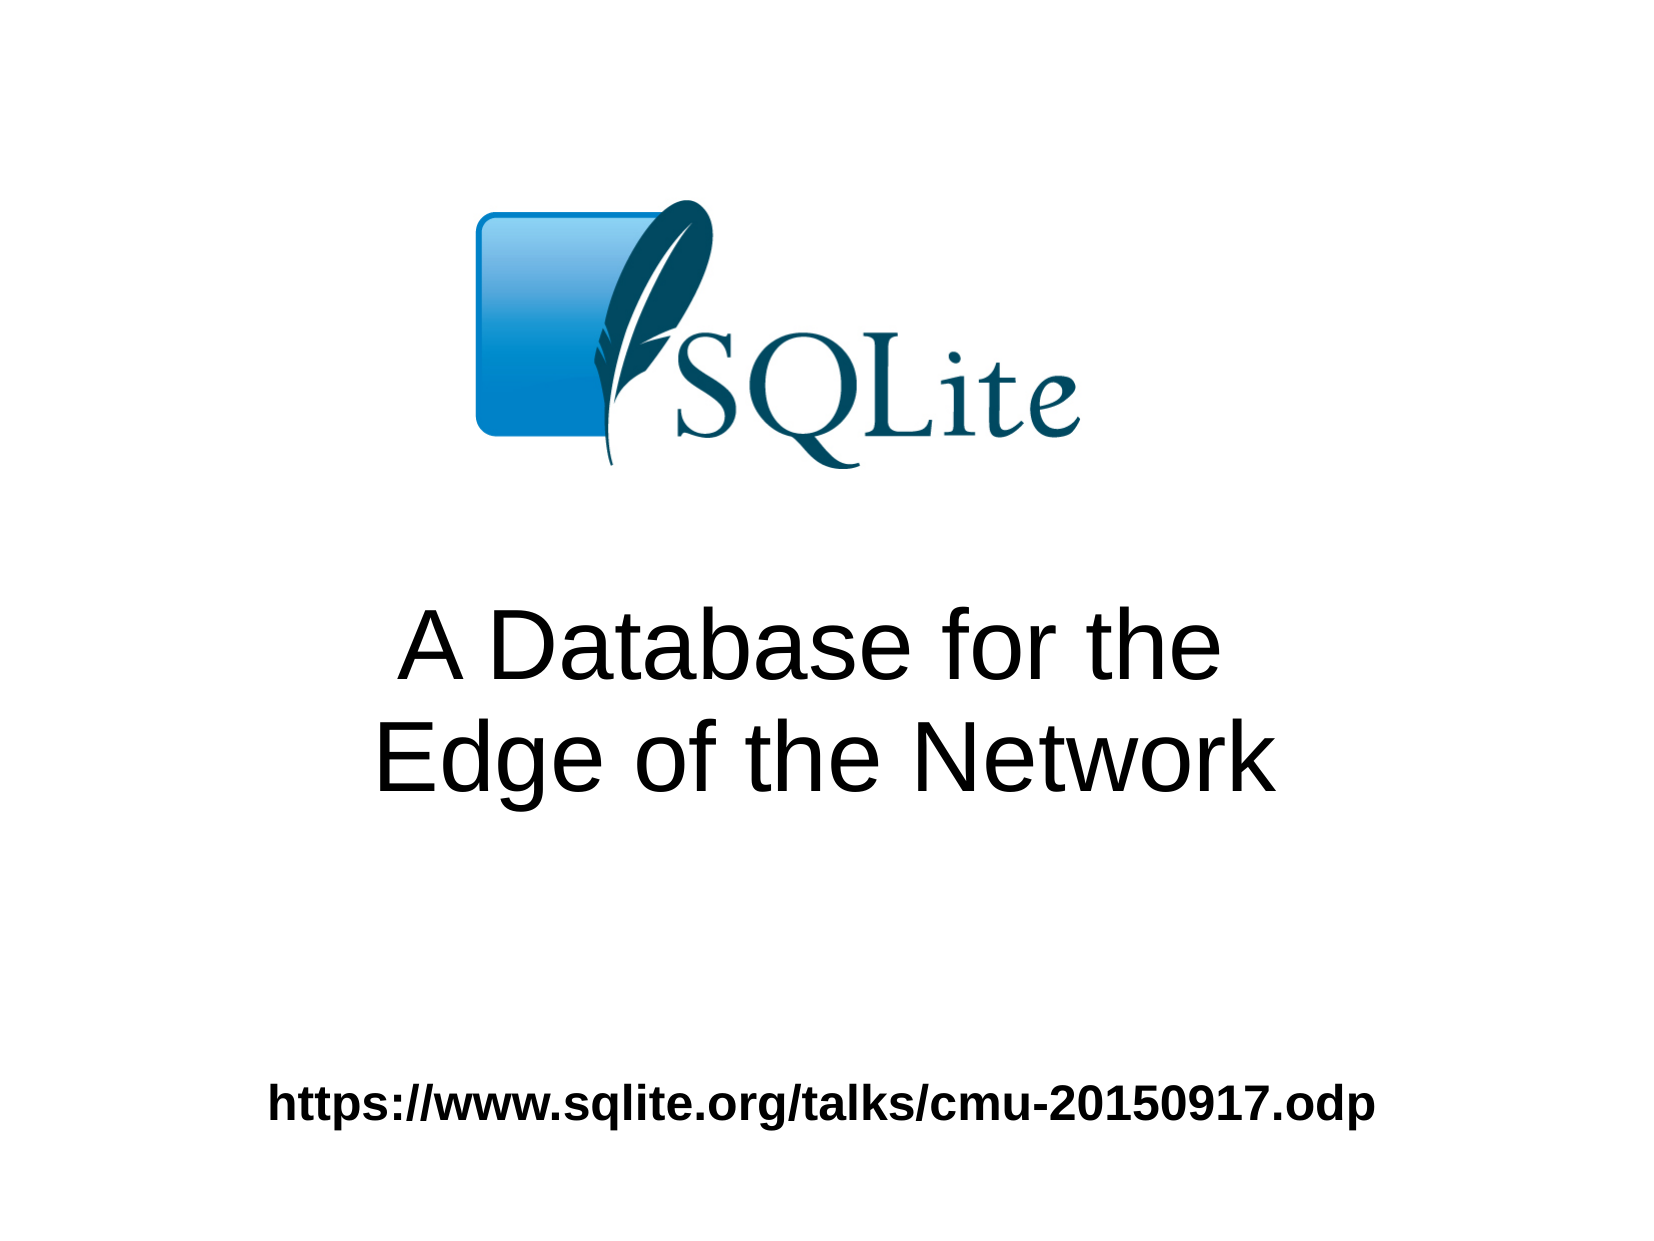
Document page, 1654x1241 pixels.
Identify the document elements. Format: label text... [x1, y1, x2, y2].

text_box https://www.sqlite.org/talks/cmu-20150917.odp [250, 1066, 1394, 1141]
text_box A Database for the Edge of the Network [357, 581, 1293, 821]
picture [465, 189, 1091, 480]
